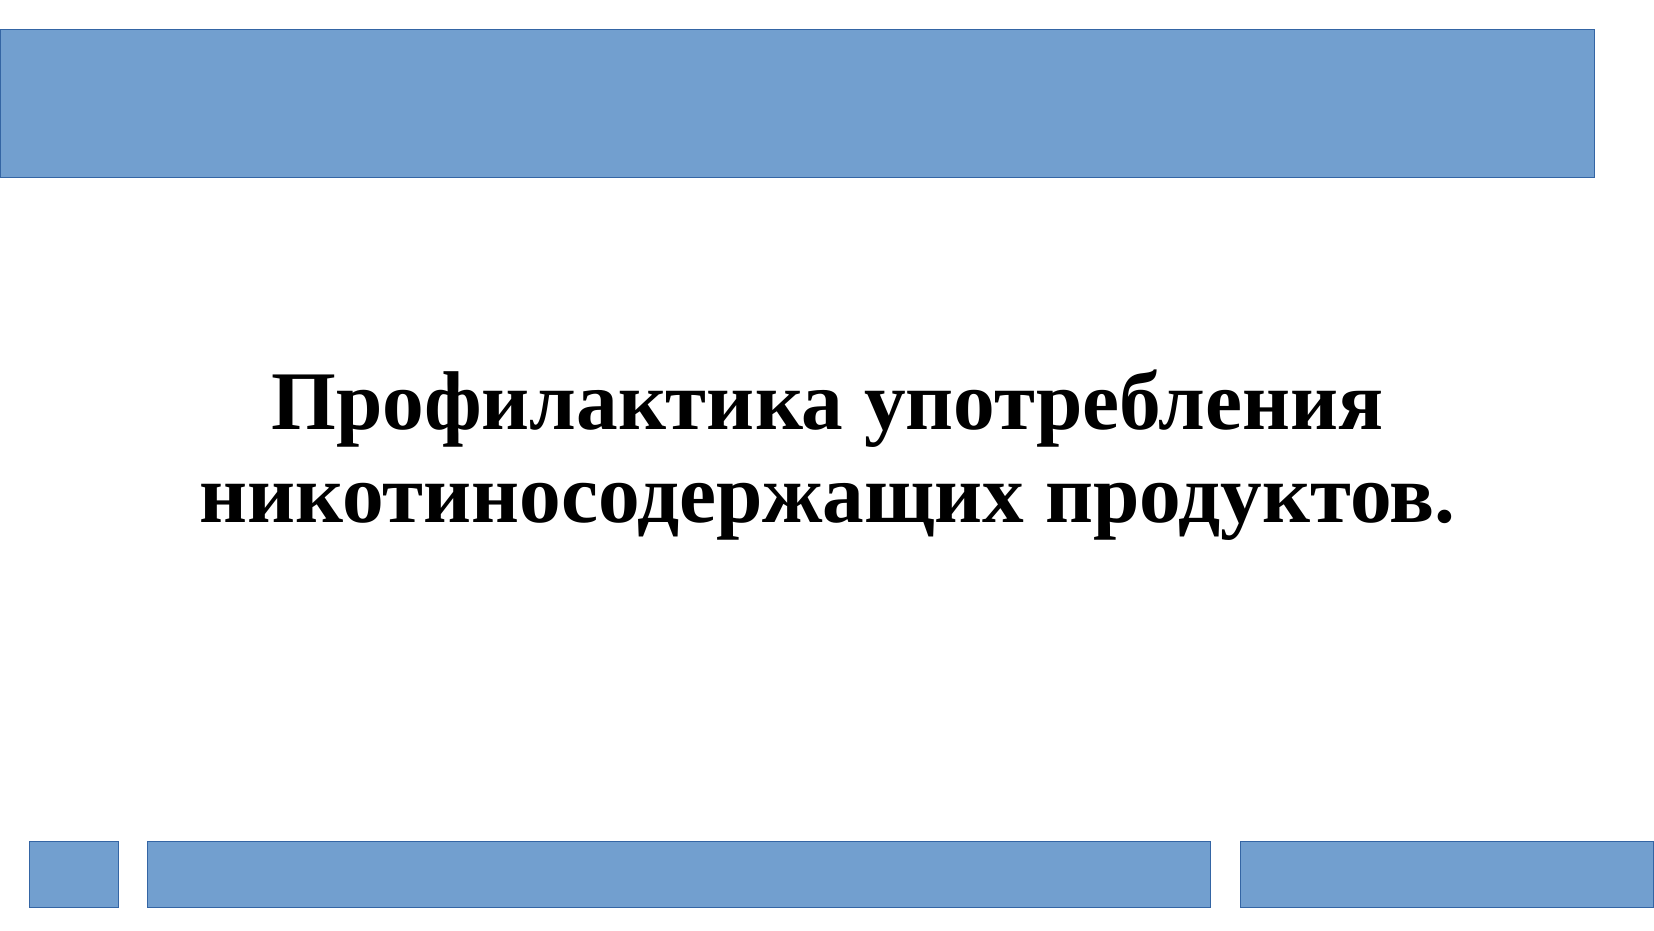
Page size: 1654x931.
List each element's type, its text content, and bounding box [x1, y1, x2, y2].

title Профилактика употребления никотиносодержащих продуктов. [60, 355, 1596, 541]
